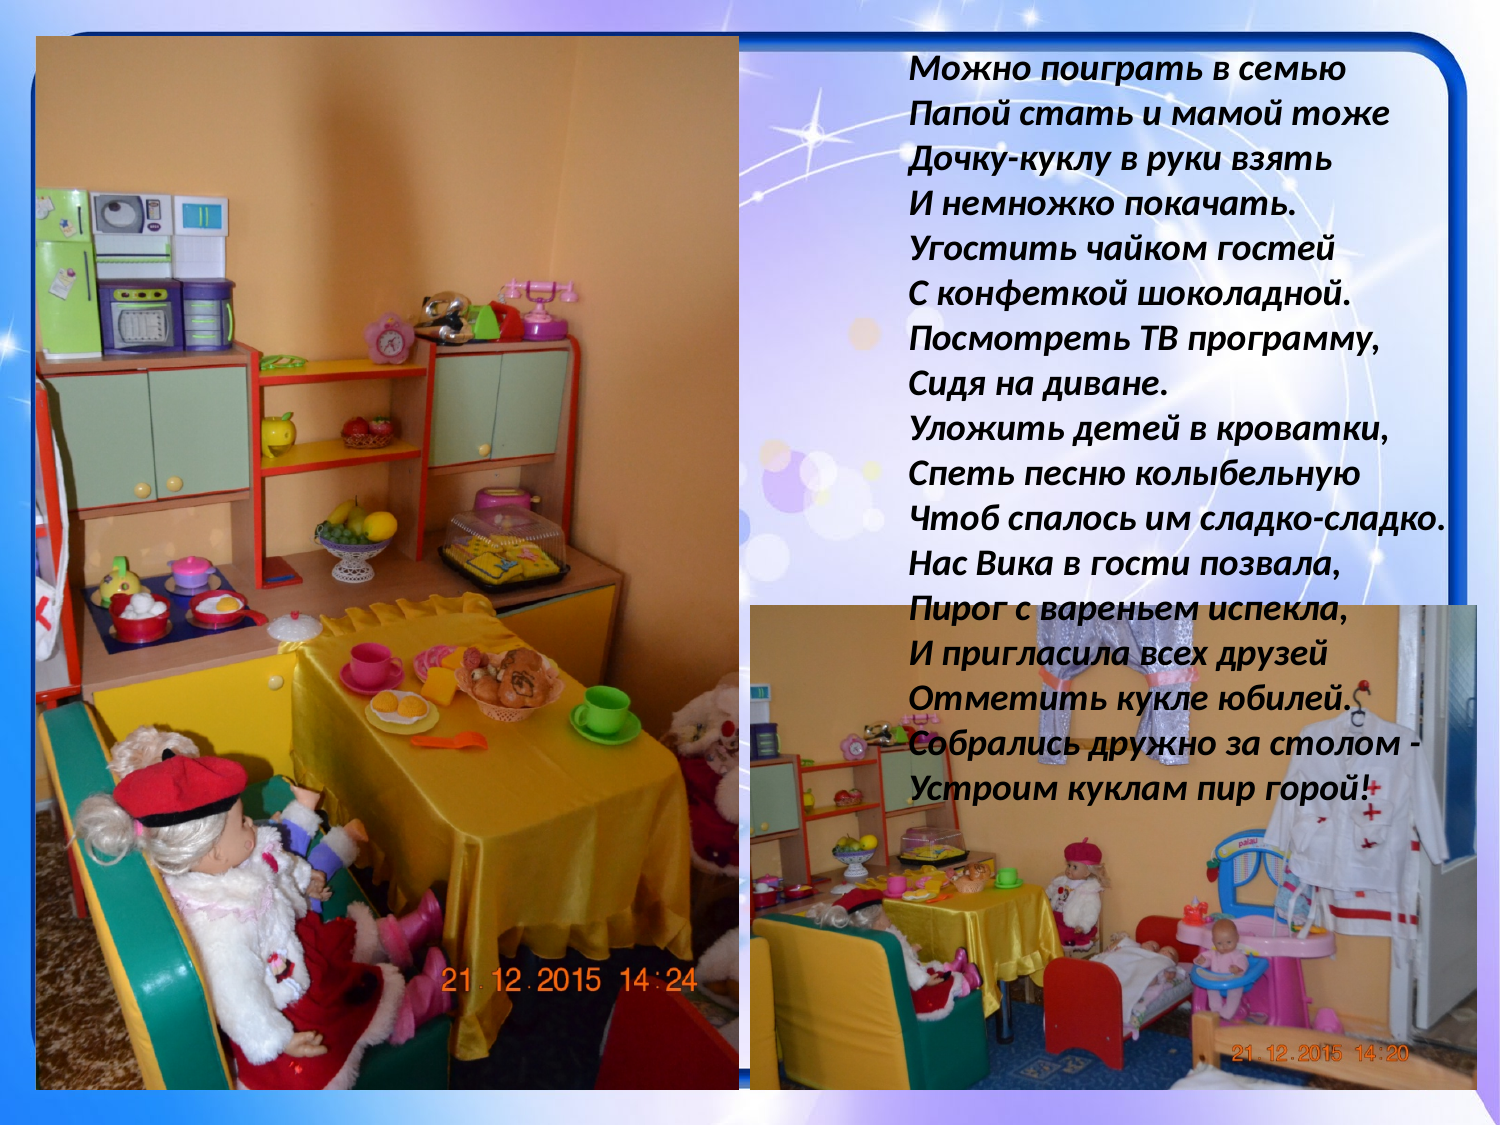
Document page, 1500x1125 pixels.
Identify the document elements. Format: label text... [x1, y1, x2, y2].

picture [0, 0, 1500, 1125]
text_box Можно поиграть в семью Папой стать и мамой тоже Дочку-куклу в руки взять И немножко покачать. Угостить чайком гостей С конфеткой шоколадной. Посмотреть ТВ программу, Сидя на диване. Уложить детей в кроватки, Спеть песню колыбельную Чтоб спалось им сладко-сладко. Нас Вика в гости позвала, Пирог с вареньем испекла, И пригласила всех друзей Отметить кукле юбилей. Собрались дружно за столом - Устроим куклам пир горой! [893, 35, 1463, 860]
